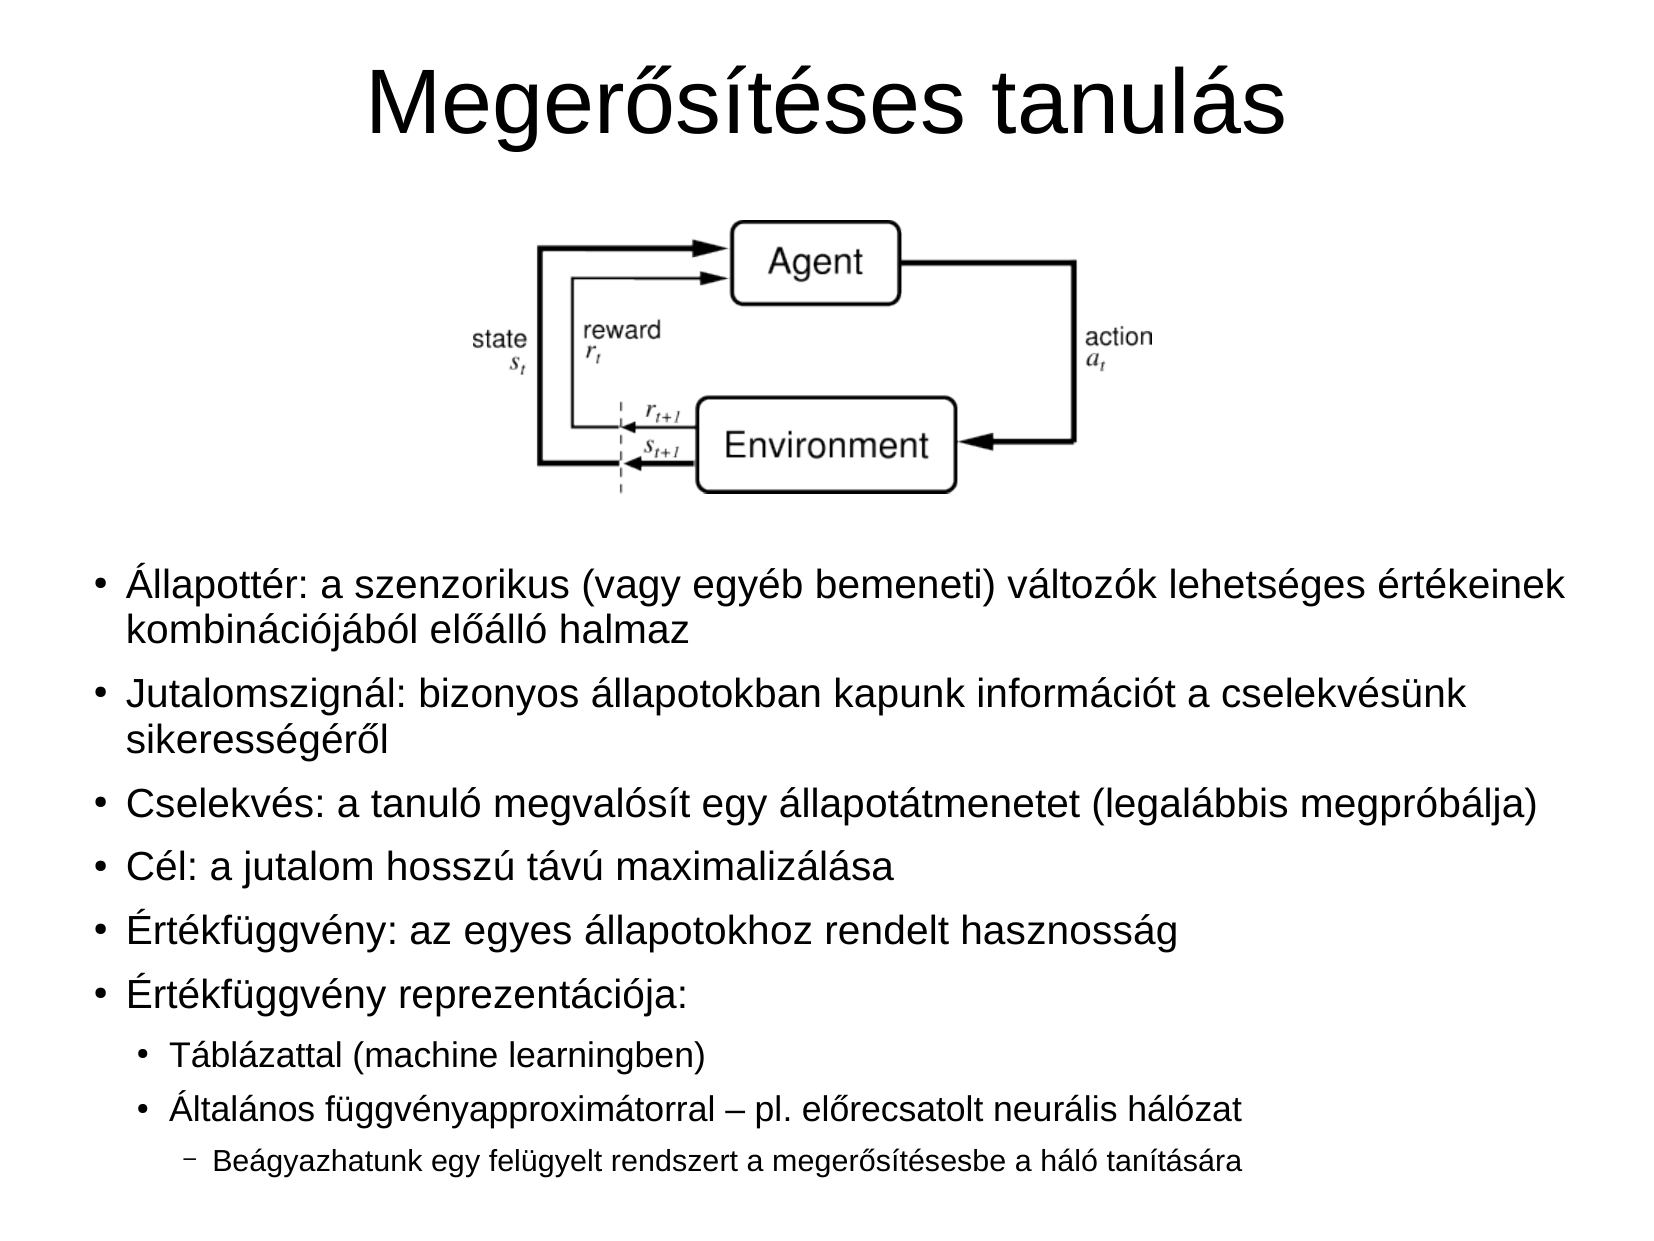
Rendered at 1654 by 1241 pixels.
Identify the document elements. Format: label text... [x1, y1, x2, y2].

list Állapottér: a szenzorikus (vagy egyéb bemeneti) változók lehetséges értékeinek kombinációjából előálló halmaz Jutalomszignál: bizonyos állapotokban kapunk információt a cselekvésünk sikerességéről Cselekvés: a tanuló megvalósít egy állapotátmenetet (legalábbis megpróbálja) Cél: a jutalom hosszú távú maximalizálása Értékfüggvény: az egyes állapotokhoz rendelt hasznosság Értékfüggvény reprezentációja: Táblázattal (machine learningben) Általános függvényapproximátorral – pl. előrecsatolt neurális hálózat Beágyazhatunk egy felügyelt rendszert a megerősítésesbe a háló tanítására [82, 561, 1571, 1182]
title Megerősítéses tanulás [82, 50, 1571, 154]
picture [473, 220, 1152, 494]
